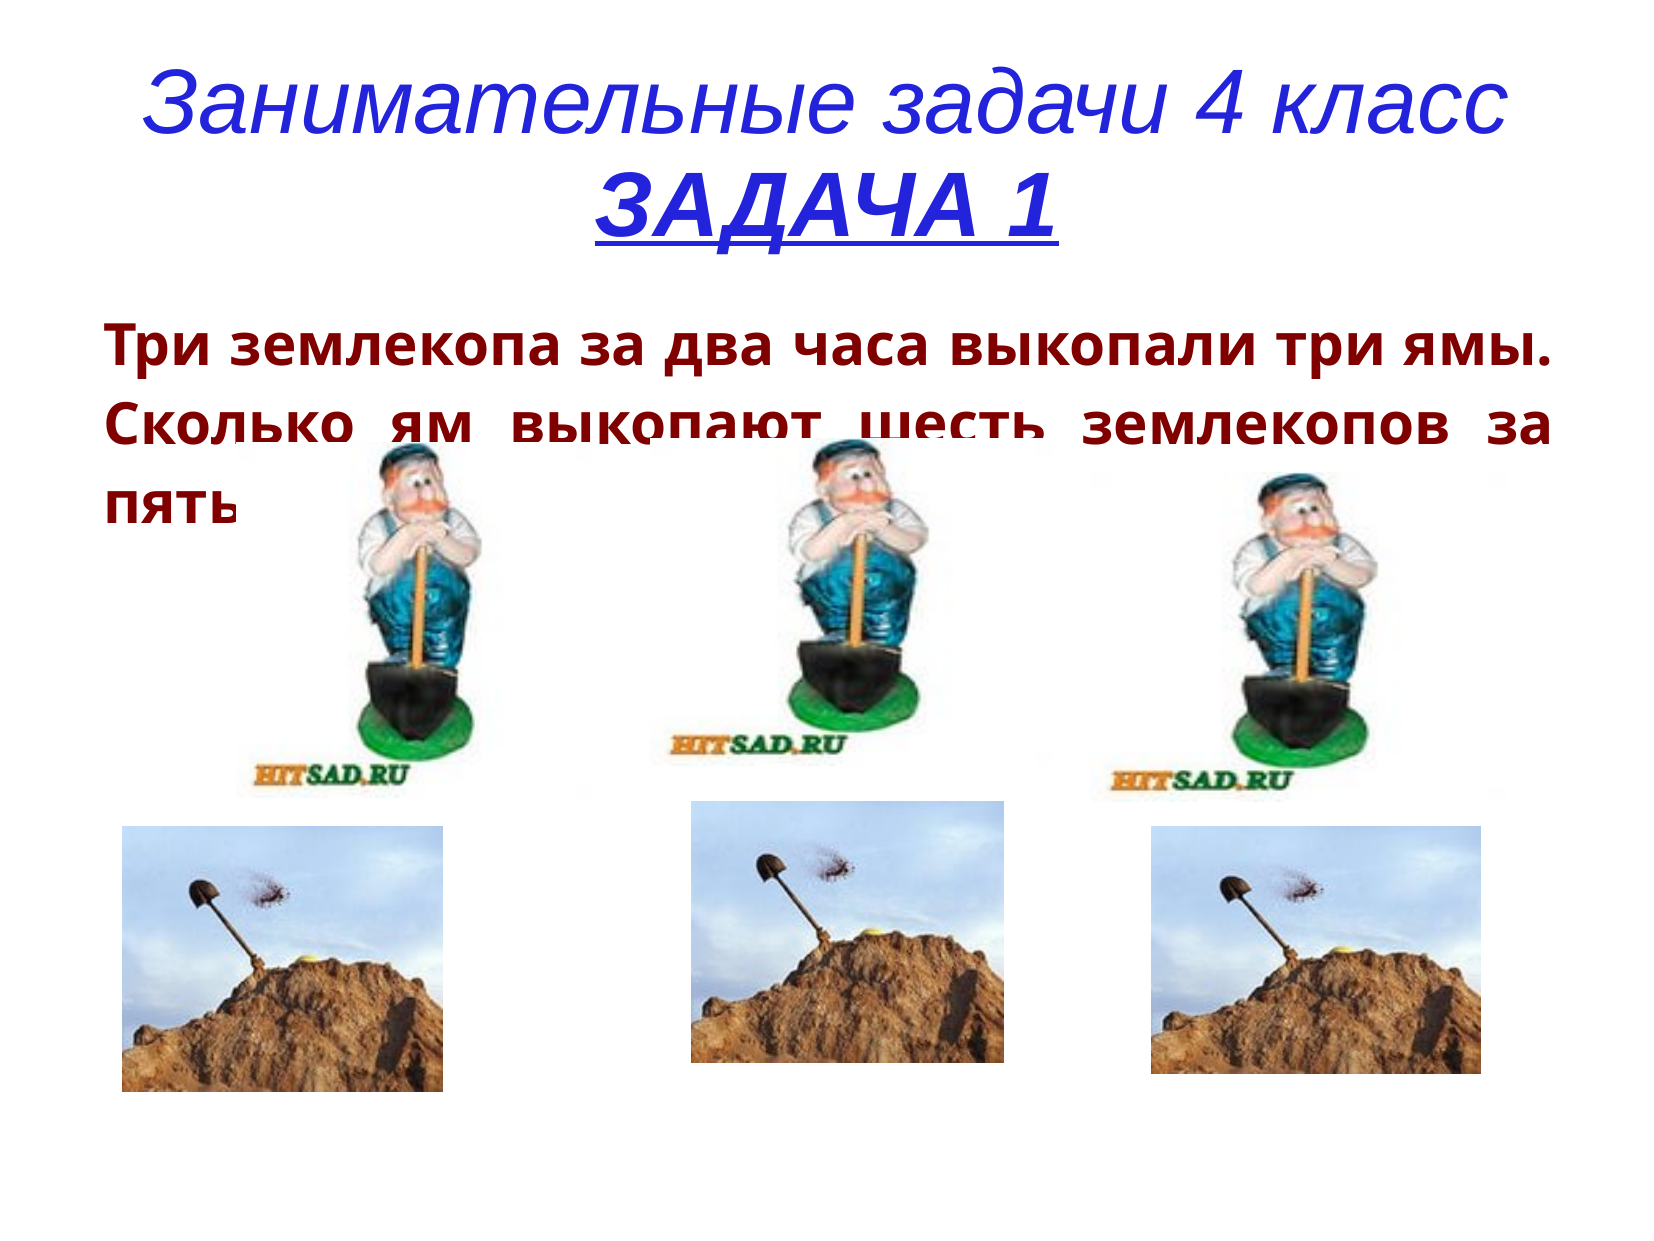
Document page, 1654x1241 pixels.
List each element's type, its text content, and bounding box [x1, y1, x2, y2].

picture [1151, 826, 1481, 1074]
picture [650, 438, 1053, 766]
picture [1090, 472, 1506, 802]
picture [236, 442, 591, 798]
picture [691, 801, 1004, 1063]
picture [122, 826, 443, 1092]
title Занимательные задачи 4 класс ЗАДАЧА 1 [82, 47, 1571, 259]
text_box Три землекопа за два часа выкопали три ямы. Сколько ям выкопают шесть землекопов за пять часов? [88, 295, 1569, 473]
